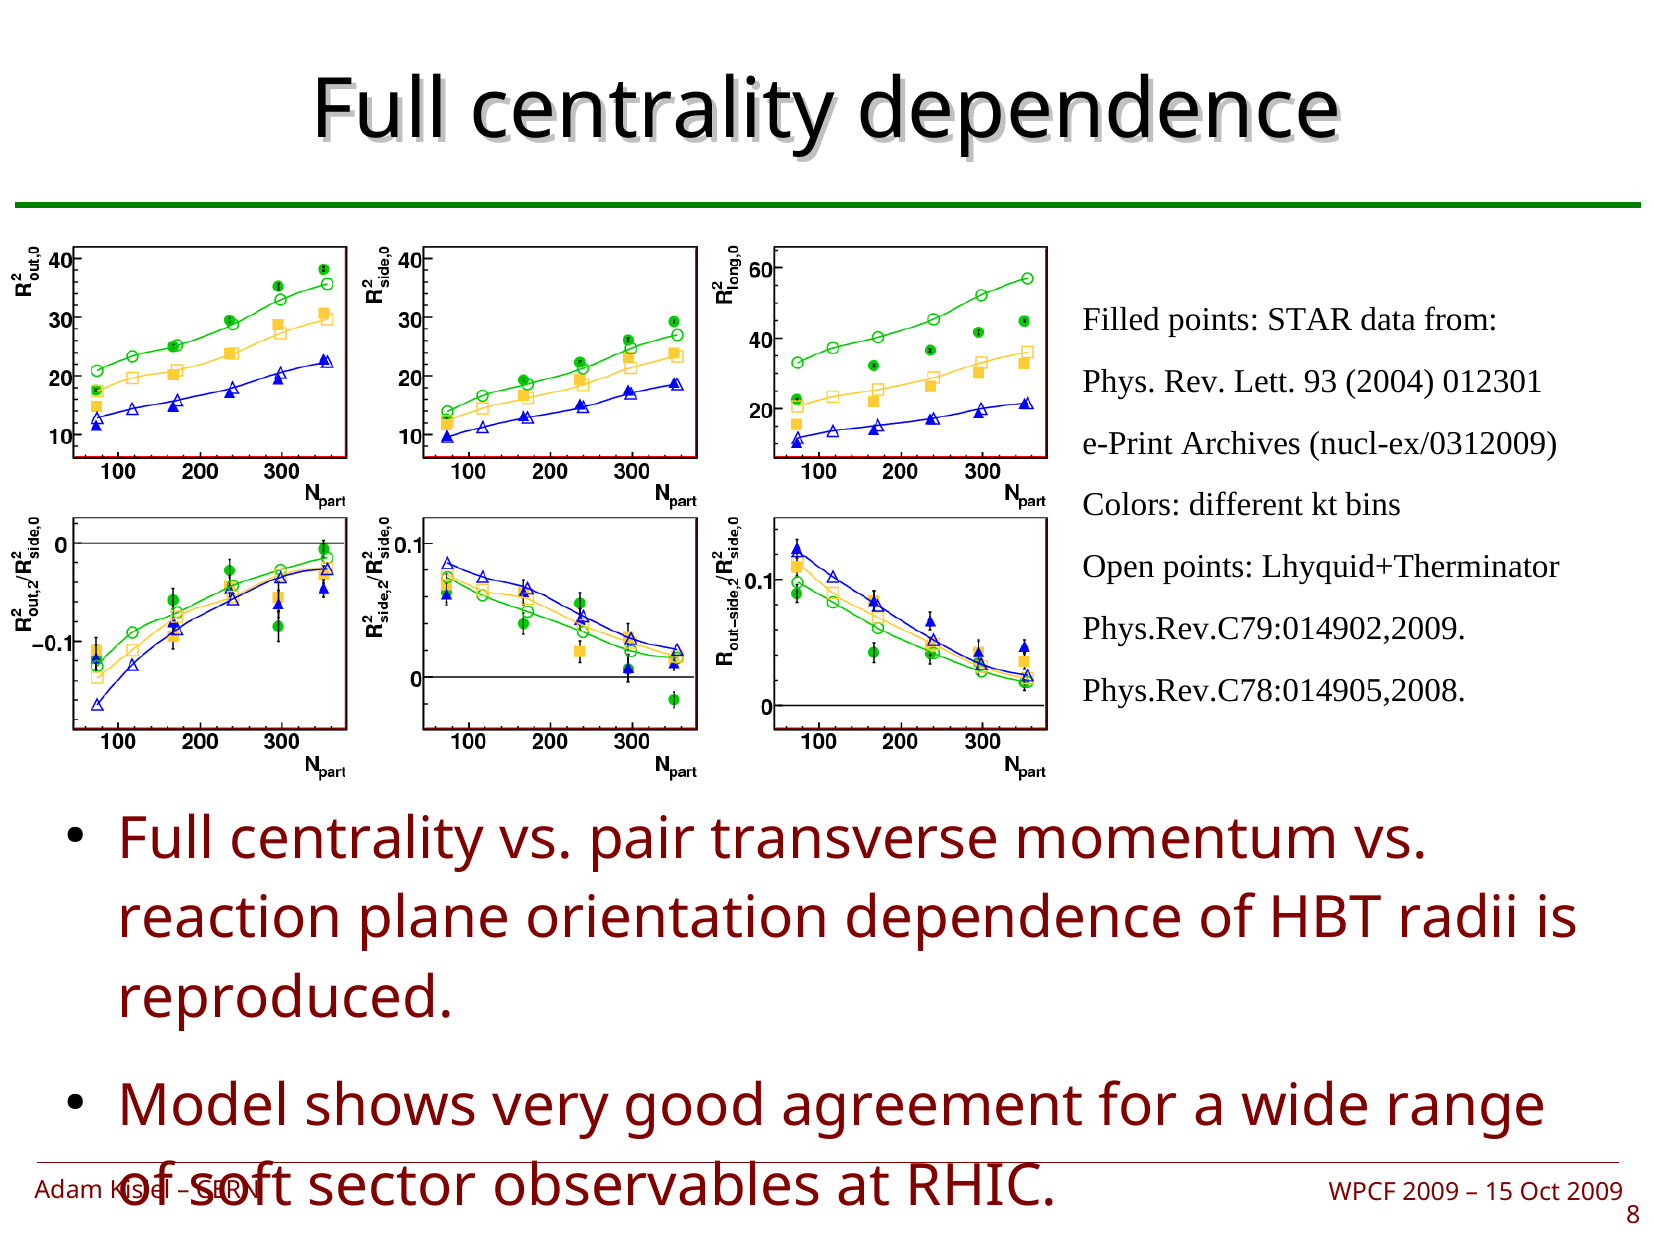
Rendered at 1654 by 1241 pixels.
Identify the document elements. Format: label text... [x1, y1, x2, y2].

title Full centrality dependence [40, 2, 1613, 210]
text_box Filled points: STAR data from: Phys. Rev. Lett. 93 (2004) 012301 e-Print Archives (nucl-ex/0312009) Colors: different kt bins Open points: Lhyquid+Therminator Phys.Rev.C79:014902,2009. Phys.Rev.C78:014905,2008. [1082, 300, 1608, 709]
list Full centrality vs. pair transverse momentum vs. reaction plane orientation dependence of HBT radii is reproduced. Model shows very good agreement for a wide range of soft sector observables at RHIC. [47, 796, 1613, 1127]
picture [3, 240, 1054, 783]
